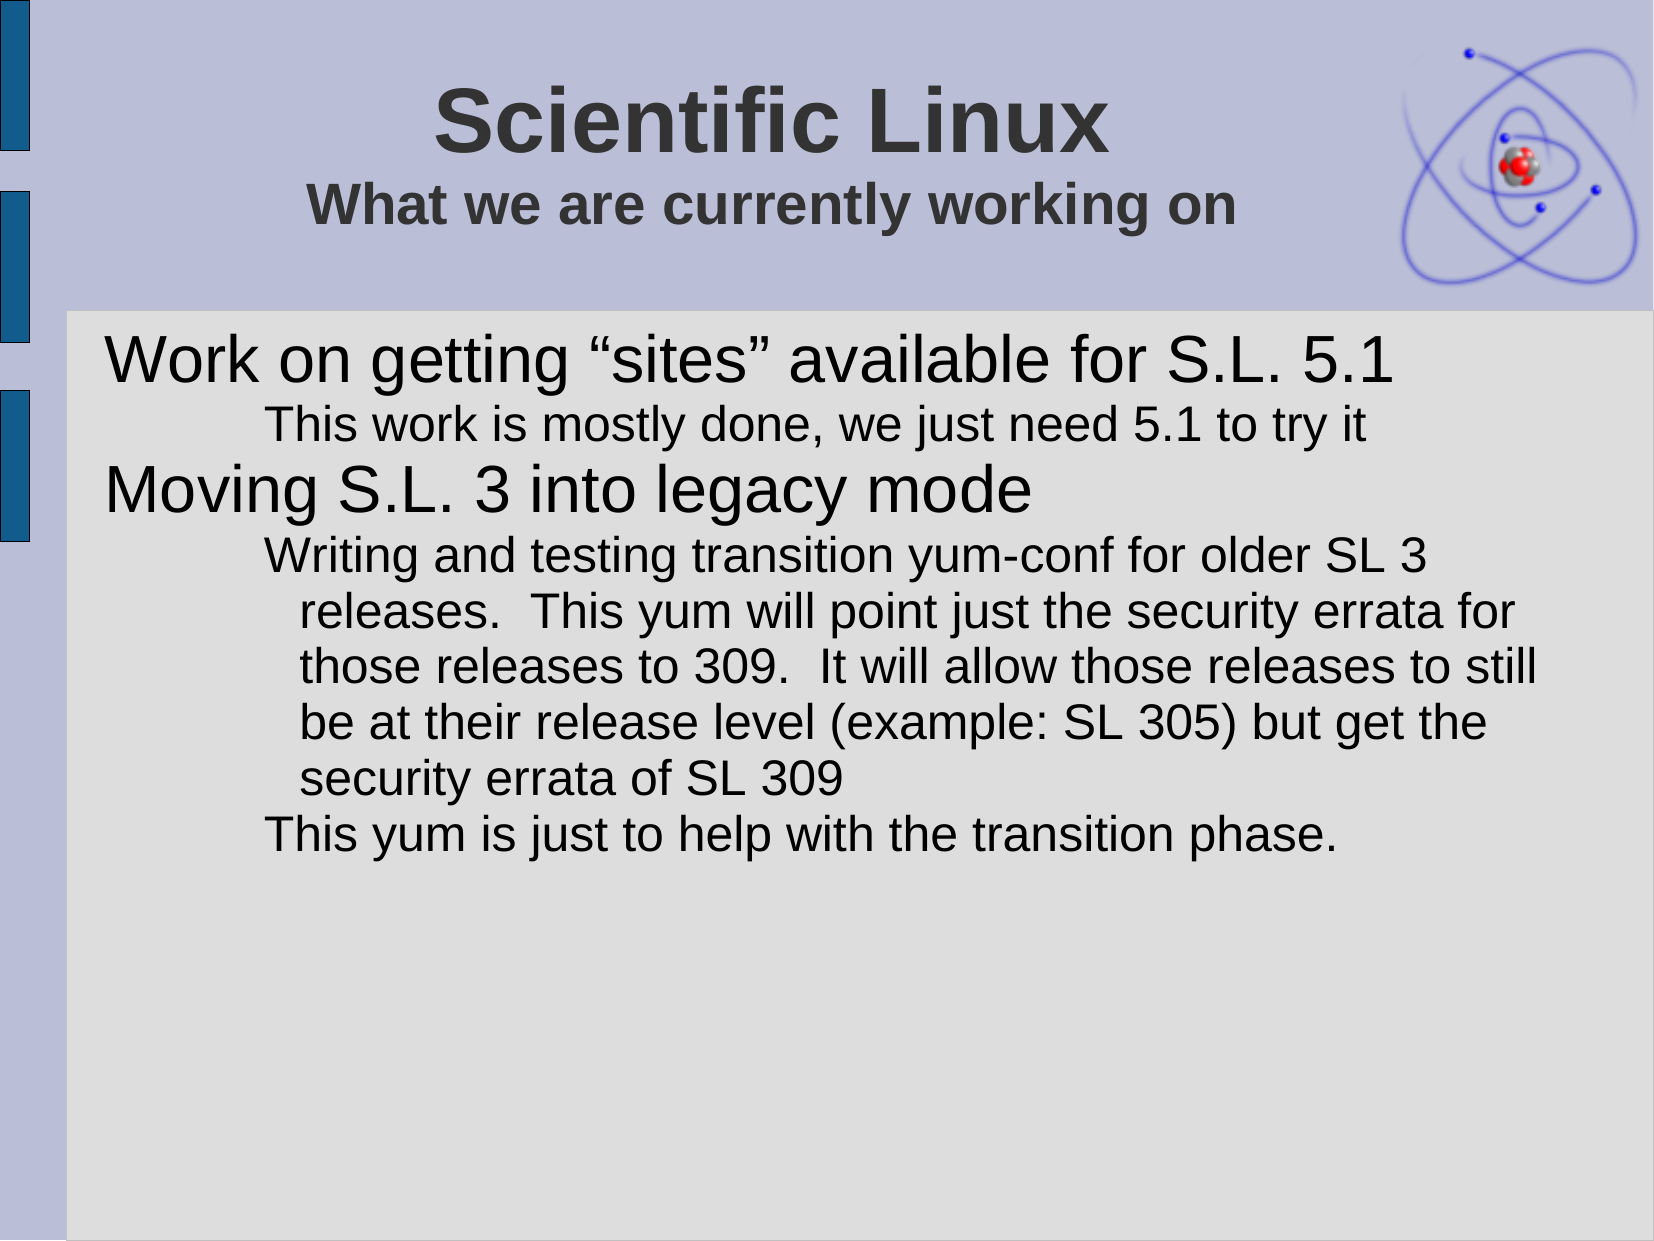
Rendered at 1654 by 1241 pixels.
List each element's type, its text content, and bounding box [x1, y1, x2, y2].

picture [1386, 33, 1654, 301]
title Scientific Linux What we are currently working on [82, 39, 1386, 267]
list Work on getting “sites” available for S.L. 5.1 This work is mostly done, we just need 5.1 to try it Moving S.L. 3 into legacy mode Writing and testing transition yum-conf for older SL 3 releases. This yum will point just the security errata for those releases to 309. It will allow those releases to still be at their release level (example: SL 305) but get the security errata of SL 309 This yum is just to help with the transition phase. [86, 321, 1576, 1045]
